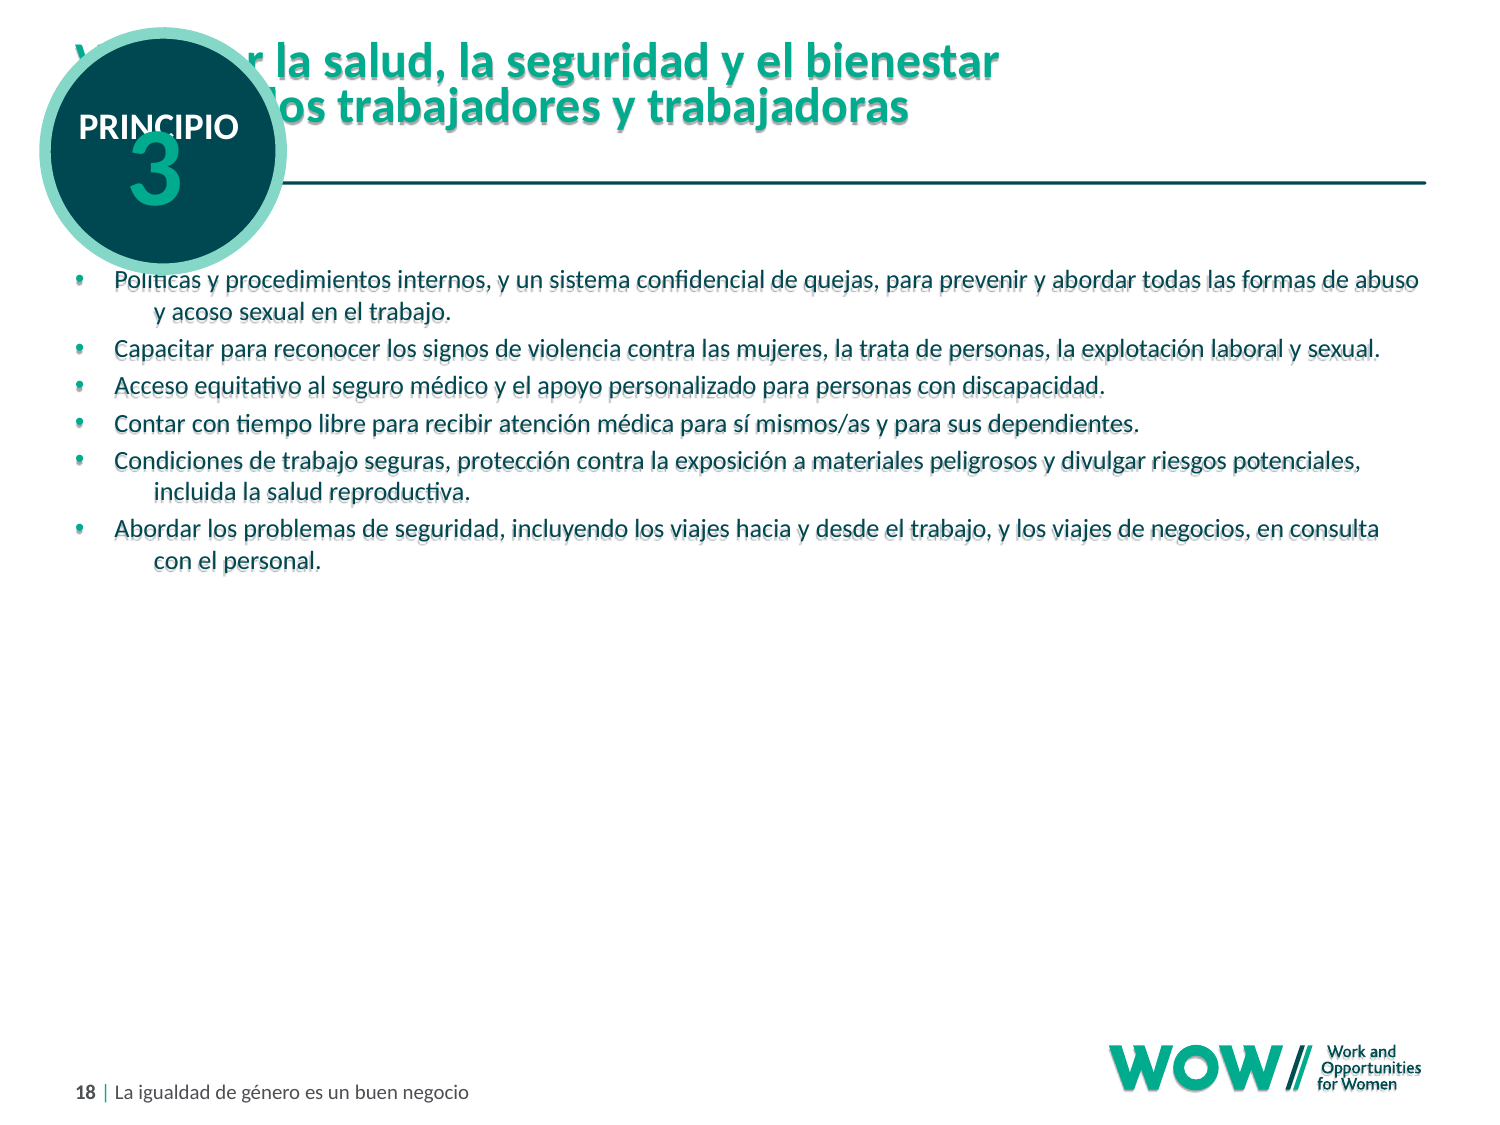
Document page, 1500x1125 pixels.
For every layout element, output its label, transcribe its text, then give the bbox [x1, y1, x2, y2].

text_box [80, 32, 244, 65]
title Velar por la salud, la seguridad y el bienestar de todos los trabajadores y trabajadoras [342, 75, 1463, 190]
text_box 18 | La igualdad de género es un buen negocio [75, 1045, 700, 1106]
text_box PRINCIPIO 3 [29, 65, 297, 216]
text_box [64, 216, 262, 270]
list Políticas y procedimientos internos, y un sistema confidencial de quejas, para prevenir y abordar todas las formas de abuso y acoso sexual en el trabajo. Capacitar para reconocer los signos de violencia contra las mujeres, la trata de personas, la explotación laboral y sexual. Acceso equitativo al seguro médico y el apoyo personalizado para personas con discapacidad. Contar con tiempo libre para recibir atención médica para sí mismos/as y para sus dependientes. Condiciones de trabajo seguras, protección contra la exposición a materiales peligrosos y divulgar riesgos potenciales, incluida la salud reproductiva. Abordar los problemas de seguridad, incluyendo los viajes hacia y desde el trabajo, y los viajes de negocios, en consulta con el personal. [75, 360, 1317, 1027]
